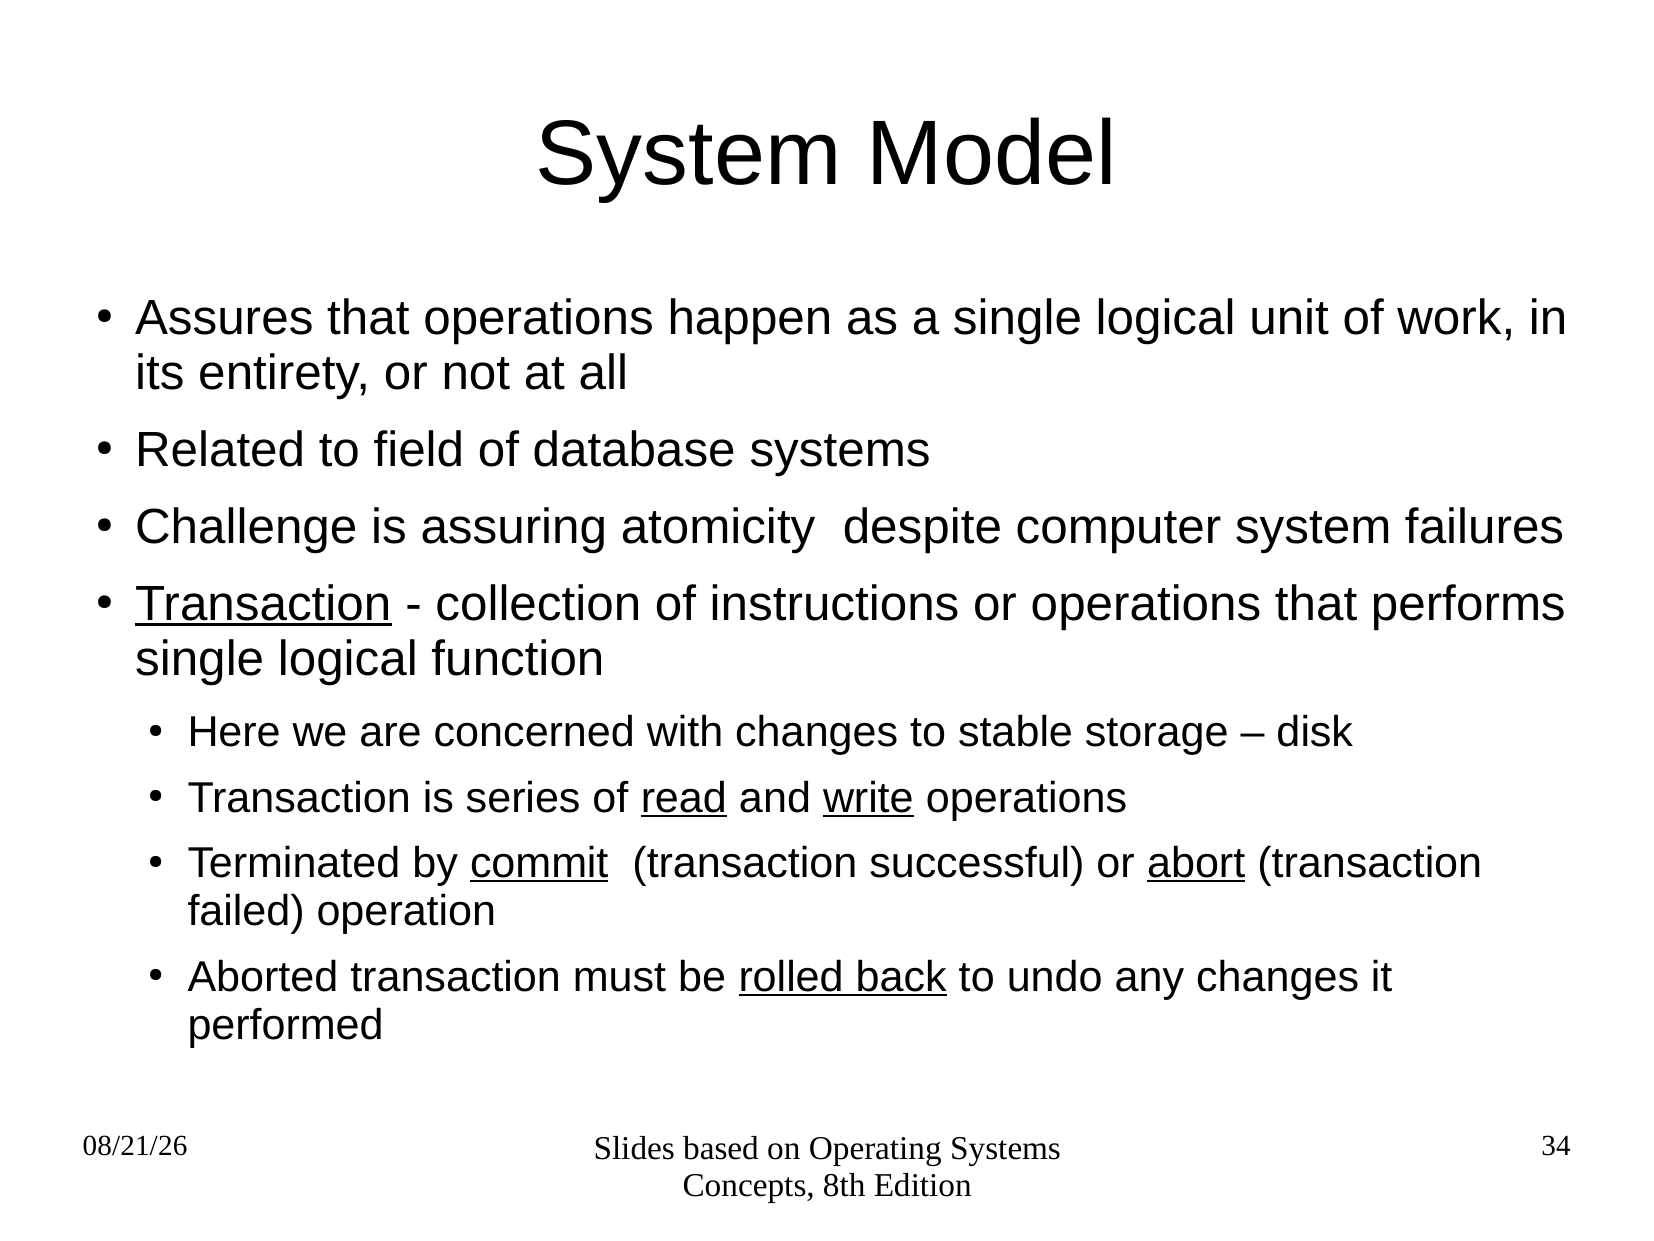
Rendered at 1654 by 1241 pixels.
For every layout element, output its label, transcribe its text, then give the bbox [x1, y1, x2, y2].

title System Model [82, 49, 1571, 257]
list Assures that operations happen as a single logical unit of work, in its entirety, or not at all Related to field of database systems Challenge is assuring atomicity despite computer system failures Transaction - collection of instructions or operations that performs single logical function Here we are concerned with changes to stable storage – disk Transaction is series of read and write operations Terminated by commit (transaction successful) or abort (transaction failed) operation Aborted transaction must be rolled back to undo any changes it performed [82, 290, 1571, 1109]
